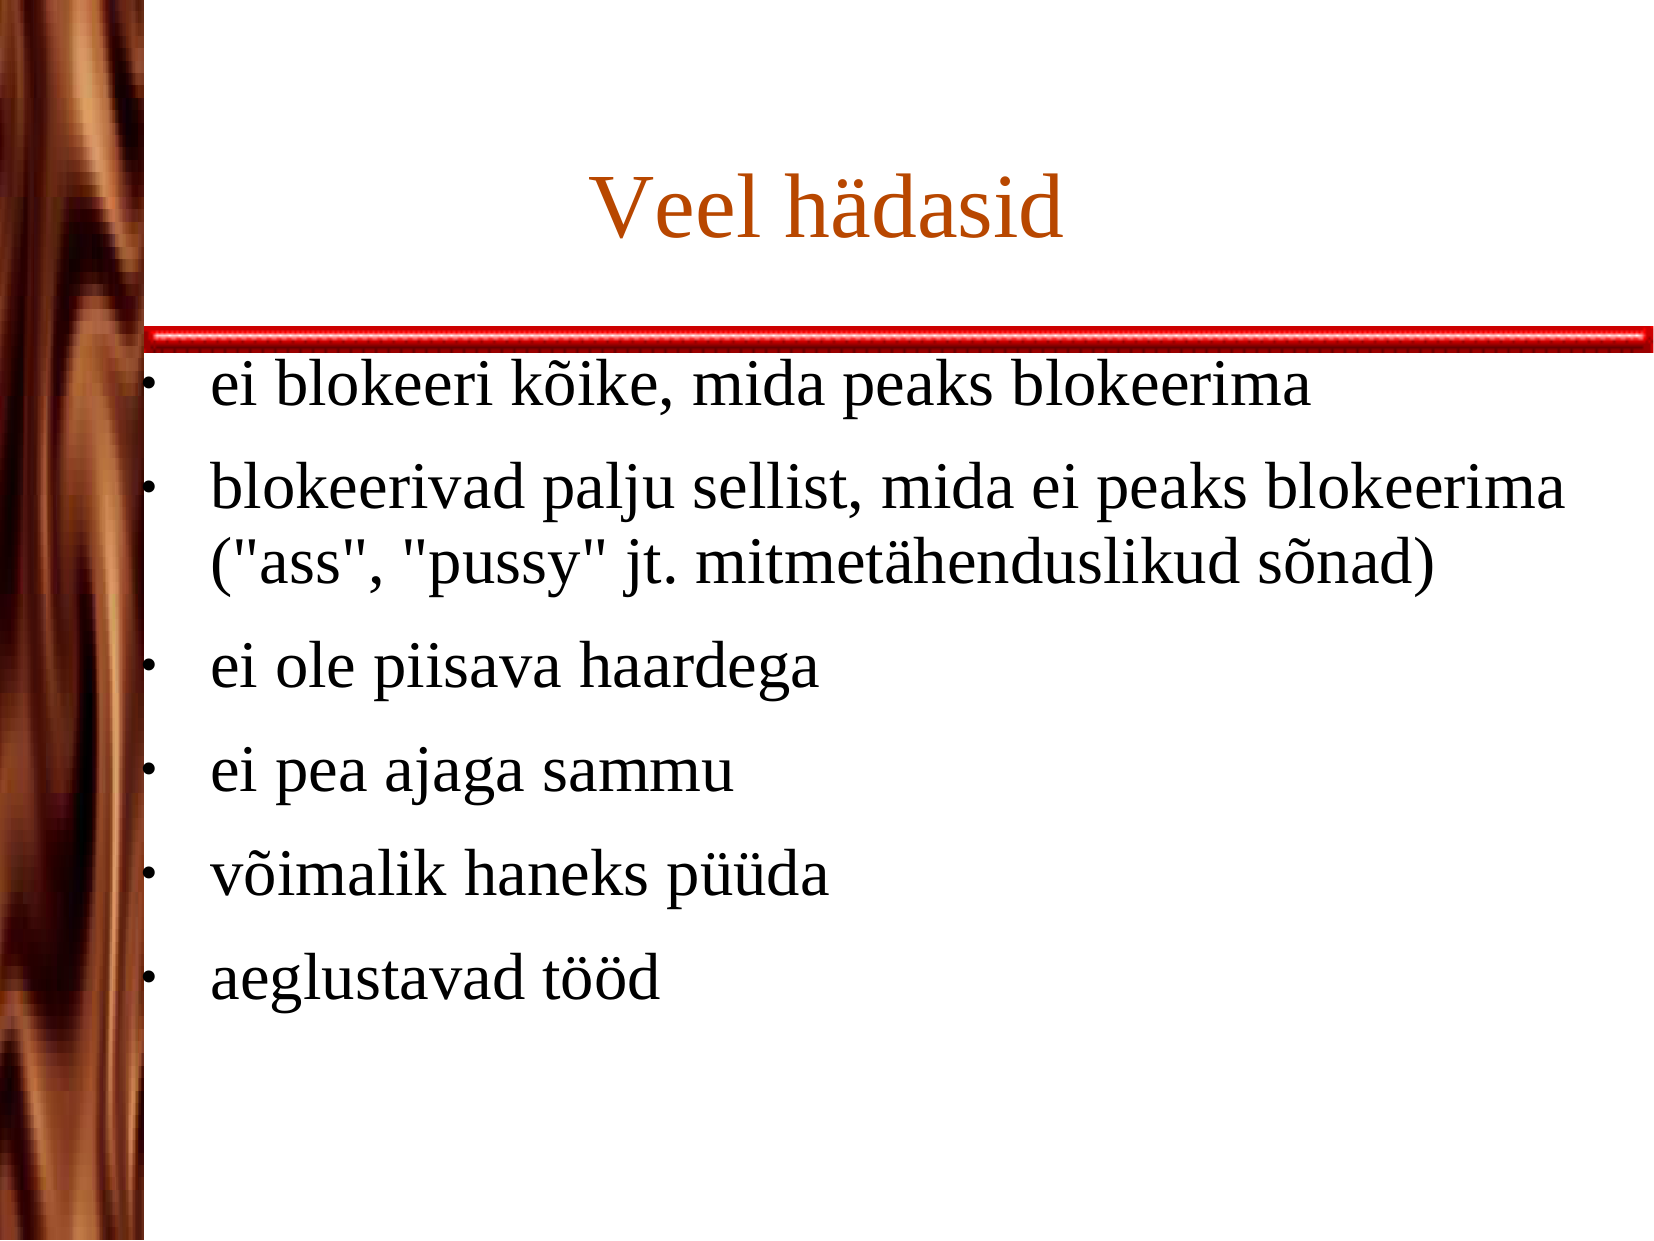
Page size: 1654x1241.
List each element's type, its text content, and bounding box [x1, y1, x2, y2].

title Veel hädasid [121, 102, 1534, 310]
list ei blokeeri kõike, mida peaks blokeerima blokeerivad palju sellist, mida ei peaks blokeerima ("ass", "pussy" jt. mitmetähenduslikud sõnad) ei ole piisava haardega ei pea ajaga sammu võimalik haneks püüda aeglustavad tööd [128, 344, 1577, 1127]
picture [0, 0, 1654, 1240]
